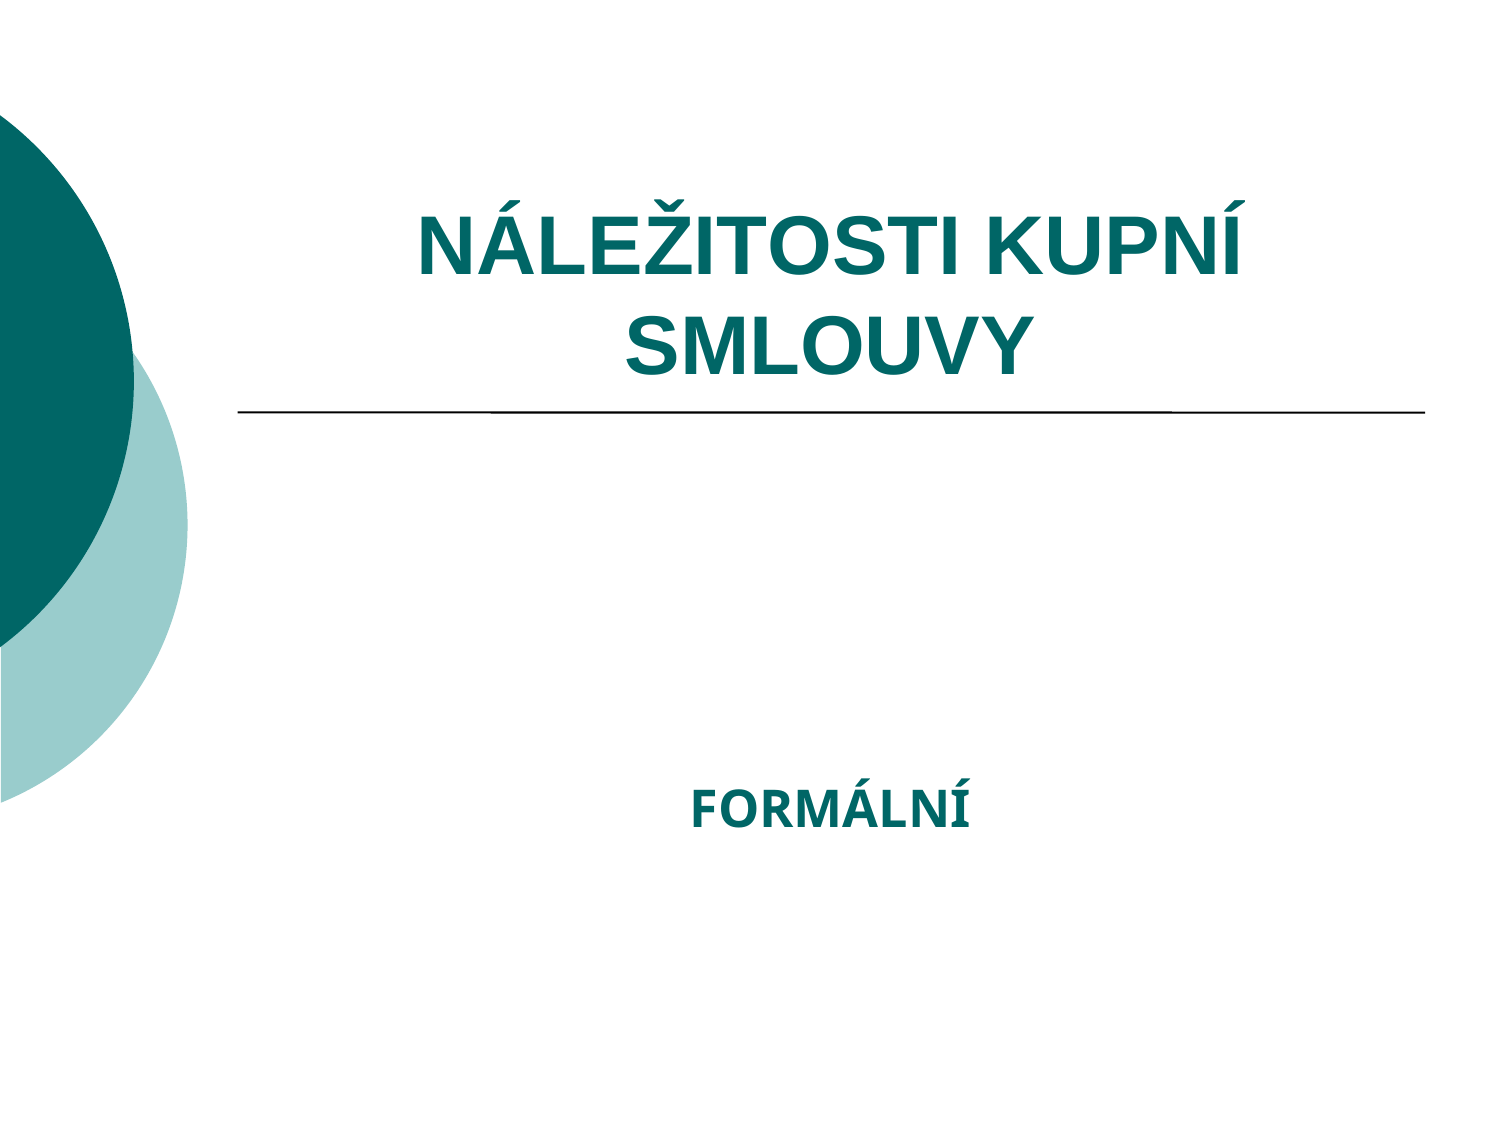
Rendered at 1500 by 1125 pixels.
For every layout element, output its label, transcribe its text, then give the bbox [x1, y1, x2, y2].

subtitle FORMÁLNÍ [236, 562, 1425, 850]
title NÁLEŽITOSTI KUPNÍ SMLOUVY [236, 161, 1425, 399]
